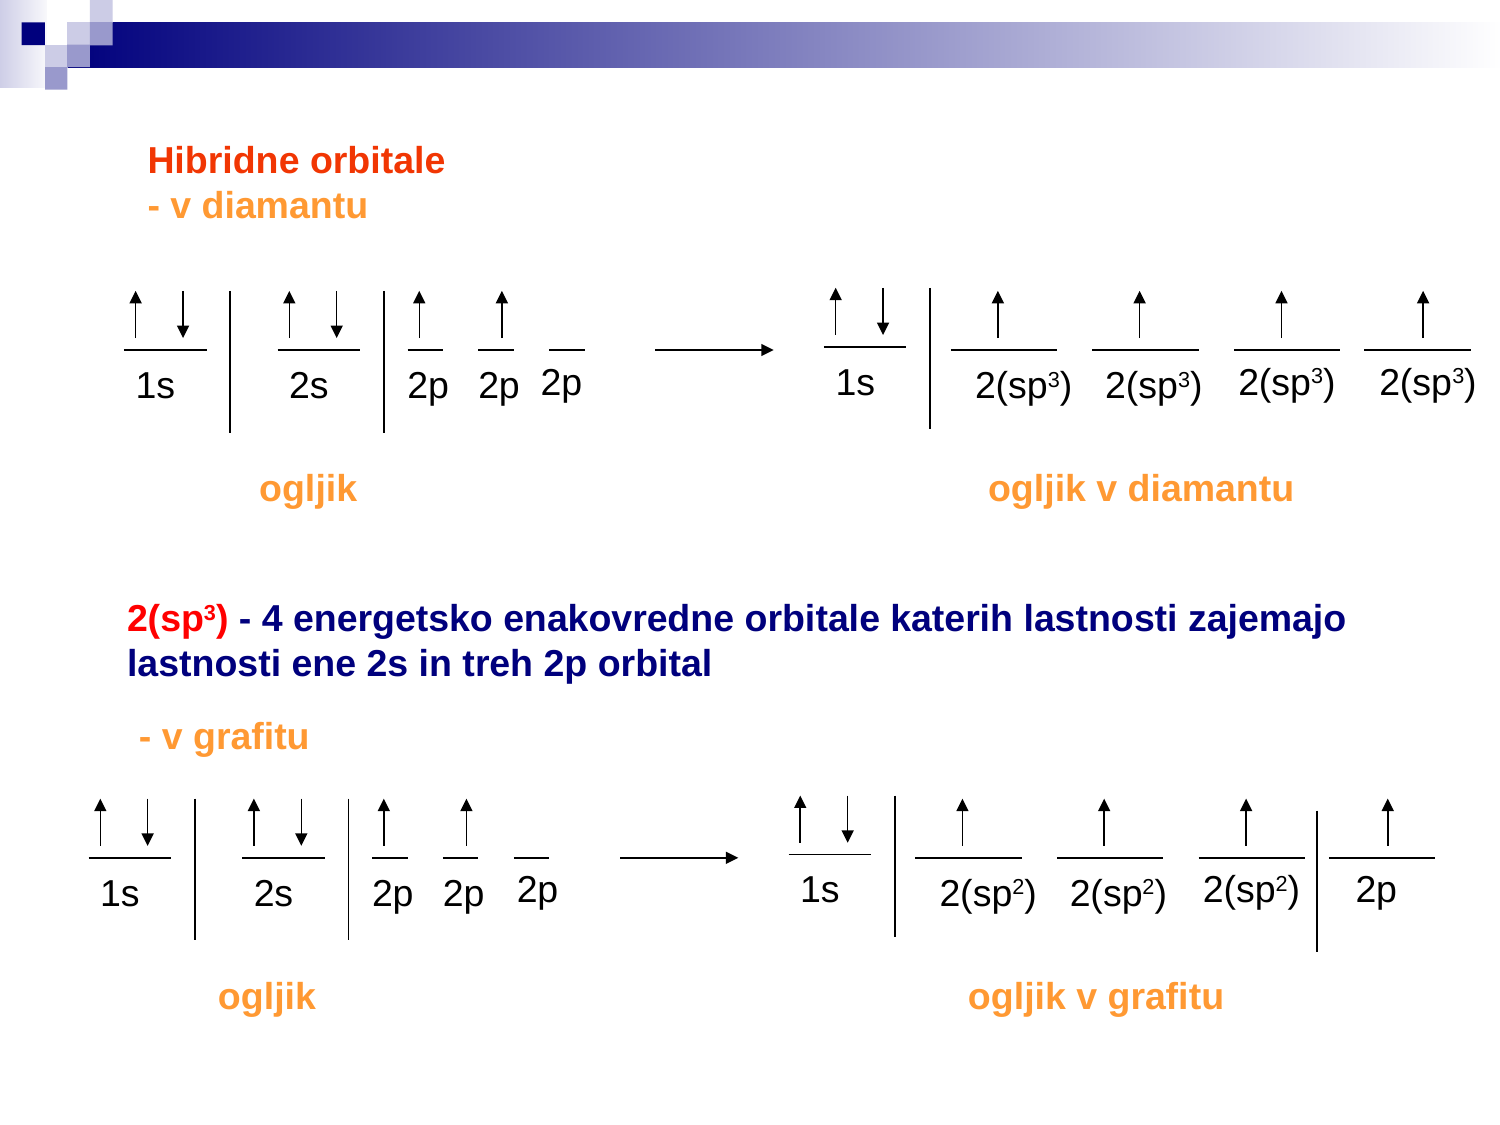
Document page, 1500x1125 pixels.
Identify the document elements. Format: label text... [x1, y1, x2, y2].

text_box 1s [785, 857, 855, 919]
text_box 2(sp2) [924, 860, 1052, 922]
text_box 2p [428, 860, 500, 922]
text_box 2p [1340, 857, 1413, 964]
text_box 2s [274, 353, 344, 414]
text_box 2(sp3) [1223, 349, 1351, 411]
text_box 2p [502, 857, 574, 919]
text_box 2p [525, 349, 598, 411]
text_box 2(sp2) [1188, 857, 1316, 919]
text_box 2p [392, 353, 463, 414]
text_box - v grafitu [124, 704, 325, 765]
text_box 2p [463, 353, 535, 414]
text_box 2(sp2) [1055, 860, 1183, 922]
text_box ogljik ogljik v grafitu [53, 964, 1240, 1025]
text_box 2s [239, 860, 309, 922]
text_box 2(sp3) [1090, 353, 1218, 414]
text_box Hibridne orbitale - v diamantu [132, 128, 461, 235]
text_box 1s [85, 860, 155, 922]
text_box 1s [820, 349, 891, 411]
text_box 2(sp3) - 4 energetsko enakovredne orbitale katerih lastnosti zajemajo lastnosti ene 2s in treh 2p orbital [112, 586, 1411, 692]
text_box 2(sp3) [960, 353, 1088, 414]
text_box 2p [357, 860, 428, 922]
text_box ogljik ogljik v diamantu [0, 456, 1500, 517]
text_box 1s [120, 353, 191, 414]
text_box 2(sp3) [1364, 349, 1492, 456]
